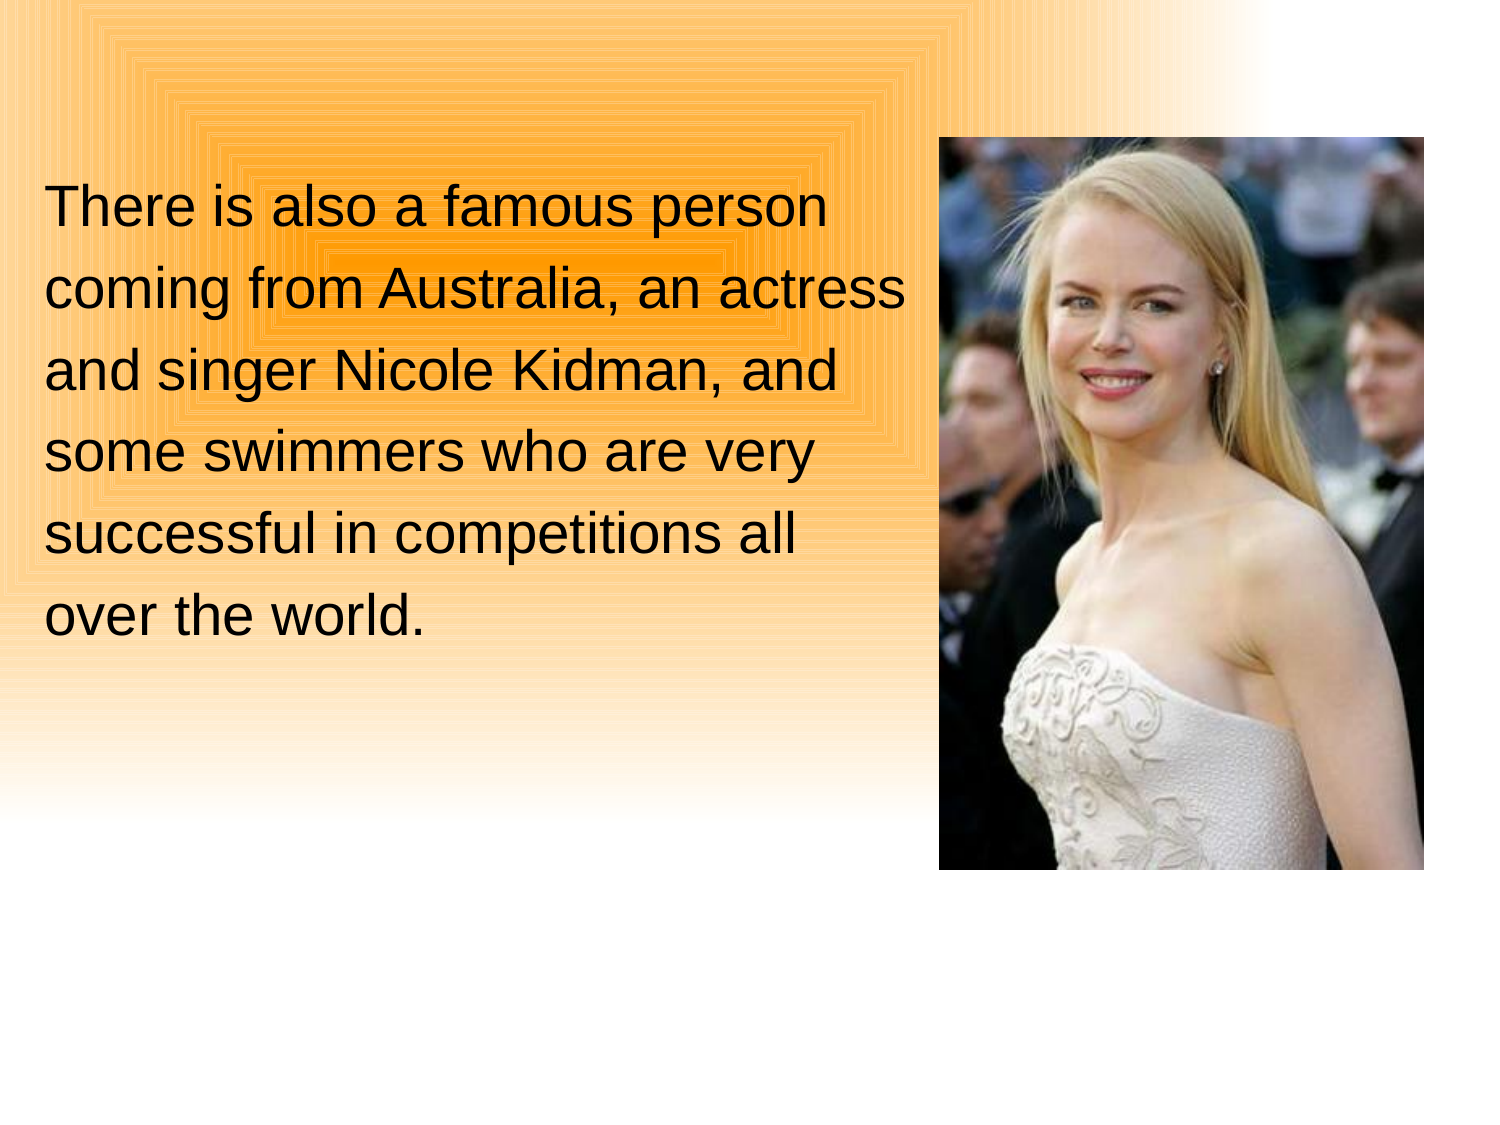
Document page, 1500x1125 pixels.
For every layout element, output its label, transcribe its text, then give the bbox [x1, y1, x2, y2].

picture [939, 137, 1424, 871]
list There is also a famous person coming from Australia, an actress and singer Nicole Kidman, and some swimmers who are very successful in competitions all over the world. [29, 160, 1380, 904]
